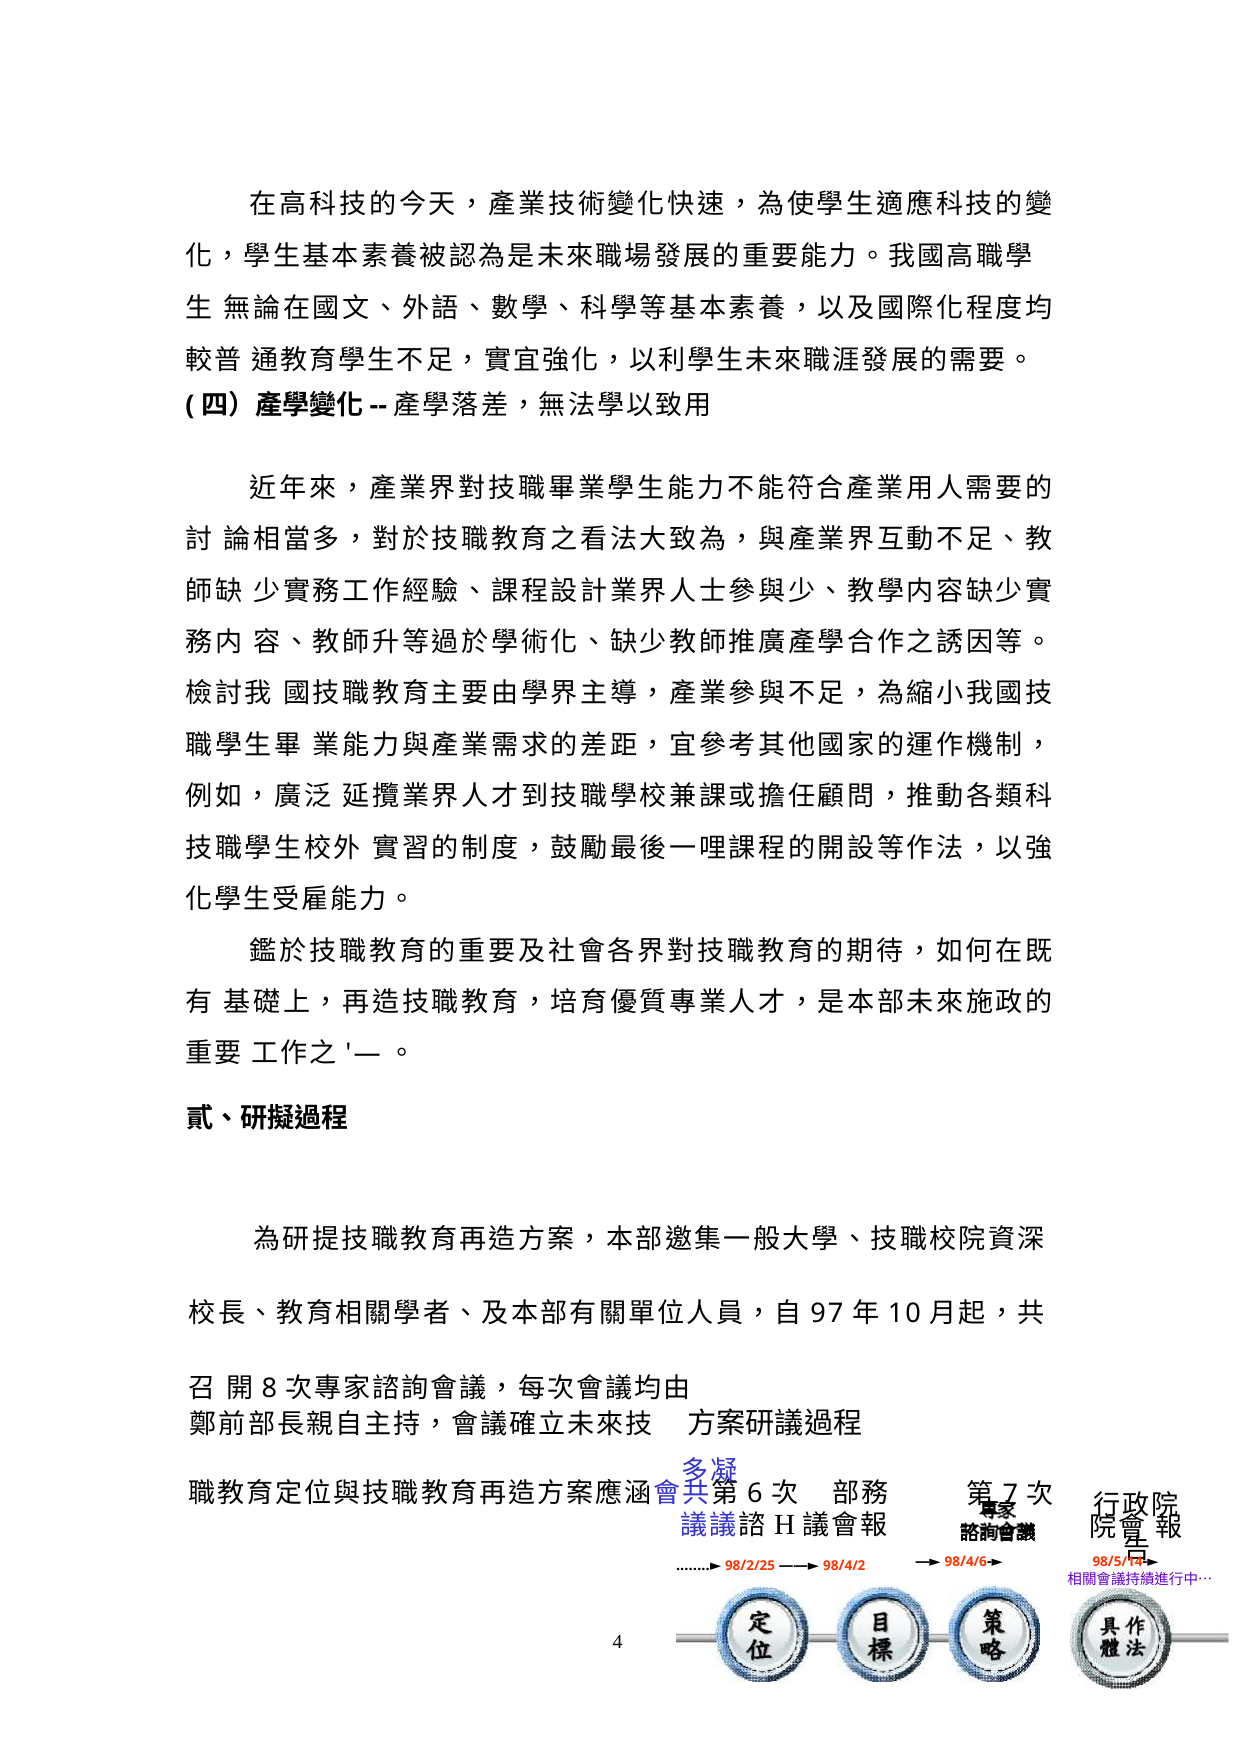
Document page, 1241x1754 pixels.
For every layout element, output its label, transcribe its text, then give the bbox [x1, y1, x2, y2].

picture [1070, 1589, 1229, 1689]
text_box 為研提技職教育再造方案，本部邀集一般大學、技職校院資深 校長、教育相關學者、及本部有關單位人員，自97年10月起，共召 開8次專家諮詢會議，每次會議均由 [189, 1179, 1047, 1355]
text_box 鄭前部長親自主持，會議確立未來技 方案研議過程 [190, 1404, 1052, 1437]
text_box ........► 98/2/25 ——► 98/4/2 [676, 1556, 912, 1570]
picture [676, 1586, 1040, 1683]
text_box 議議諮H議會報 [680, 1505, 908, 1546]
text_box 在高科技的今天，產業技術變化快速，為使學生適應科技的變 化，學生基本素養被認為是未來職場發展的重要能力。我國高職學生 無論在國文、外語、數學、科學等基本素養，以及國際化程度均較普 通教育學生不足，實宜強化，以利學生未來職涯發展的需要。 (四）產學變化--產學落差，無法學以致用 近年來，產業界對技職畢業學生能力不能符合產業用人需要的討 論相當多，對於技職教育之看法大致為，與產業界互動不足、教師缺 少實務工作經驗、課程設計業界人士參與少、教學内容缺少實務内 容、教師升等過於學術化、缺少教師推廣產學合作之誘因等。檢討我 國技職教育主要由學界主導，產業參與不足，為縮小我國技職學生畢 業能力與產業需求的差距，宜參考其他國家的運作機制，例如，廣泛 延攬業界人才到技職學校兼課或擔任顧問，推動各類科技職學生校外 實習的制度，鼓勵最後一哩課程的開設等作法，以強化學生受雇能力。 鑑於技職教育的重要及社會各界對技職教育的期待，如何在既有 基礎上，再造技職教育，培育優質專業人才，是本部未來施政的重要 工作之'—。 [185, 167, 1054, 1038]
text_box 多凝 [681, 1453, 719, 1472]
text_box —► 98/4/6-► [915, 1552, 1063, 1572]
text_box 行政院院會 報告 [1088, 1498, 1186, 1545]
text_box 職教育定位與技職教育再造方案應涵會共第6次 部務 [188, 1475, 908, 1516]
text_box 98/5/14-► 相關會議持績進行中… [1067, 1552, 1231, 1589]
picture [959, 1500, 1037, 1543]
text_box 貳、研擬過程 [186, 1100, 365, 1134]
text_box 第7次 [967, 1476, 1029, 1501]
text_box 4 [613, 1629, 628, 1649]
